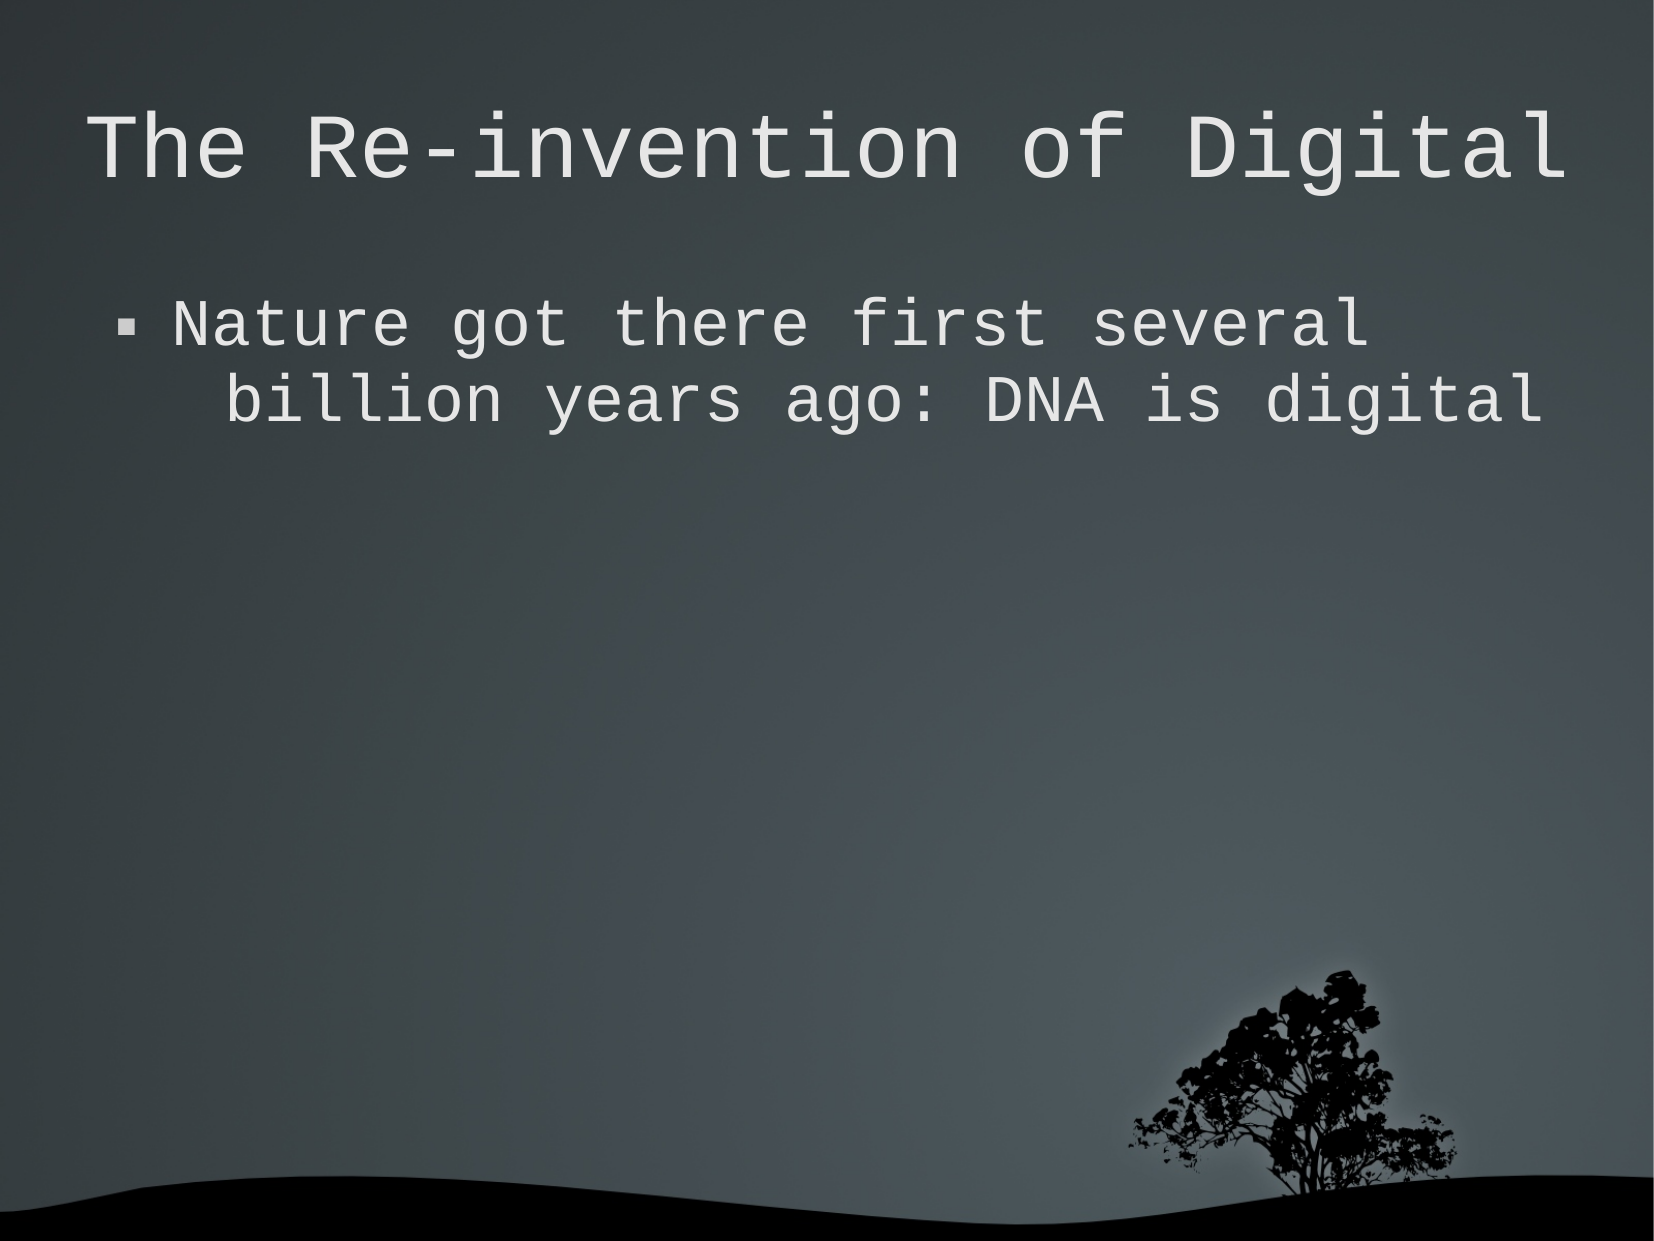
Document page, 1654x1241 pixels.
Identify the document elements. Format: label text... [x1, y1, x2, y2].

list Nature got there first several billion years ago: DNA is digital [82, 290, 1571, 1094]
picture [0, 0, 1654, 1241]
title The Re-invention of Digital [82, 56, 1571, 250]
